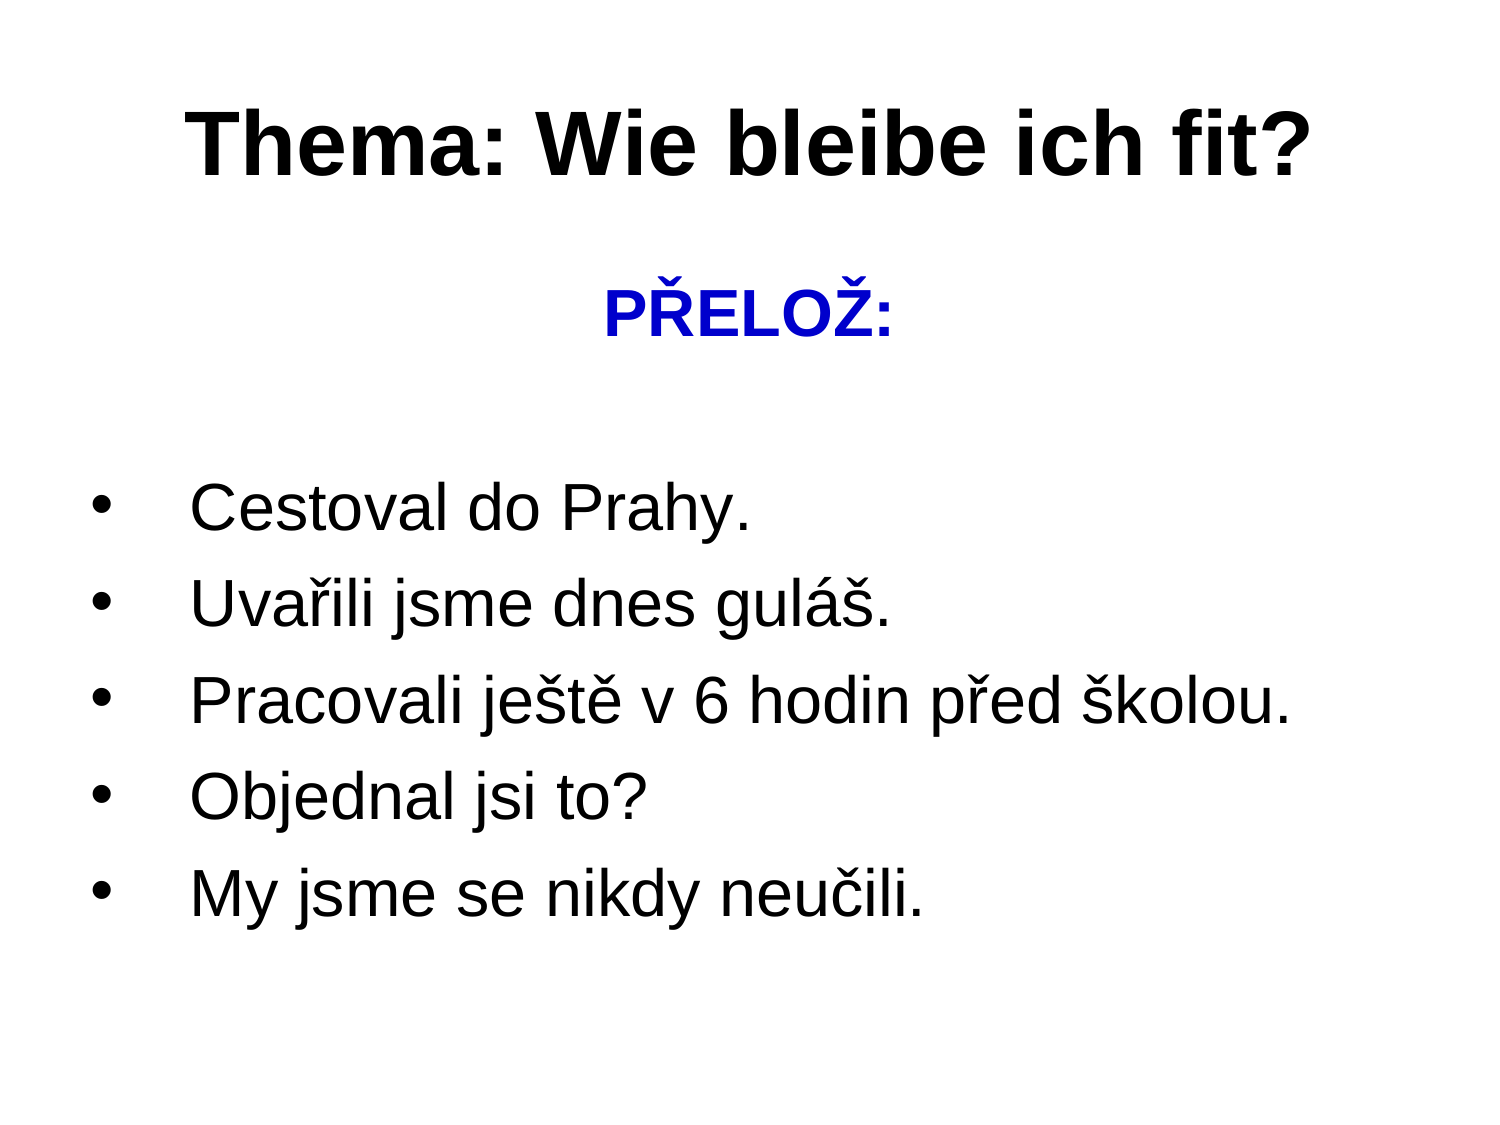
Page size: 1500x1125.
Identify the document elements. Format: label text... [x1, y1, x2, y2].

title Thema: Wie bleibe ich fit? [75, 45, 1426, 233]
list PŘELOŽ: Cestoval do Prahy. Uvařili jsme dnes guláš. Pracovali ještě v 6 hodin před školou. Objednal jsi to? My jsme se nikdy neučili. [75, 262, 1426, 1006]
